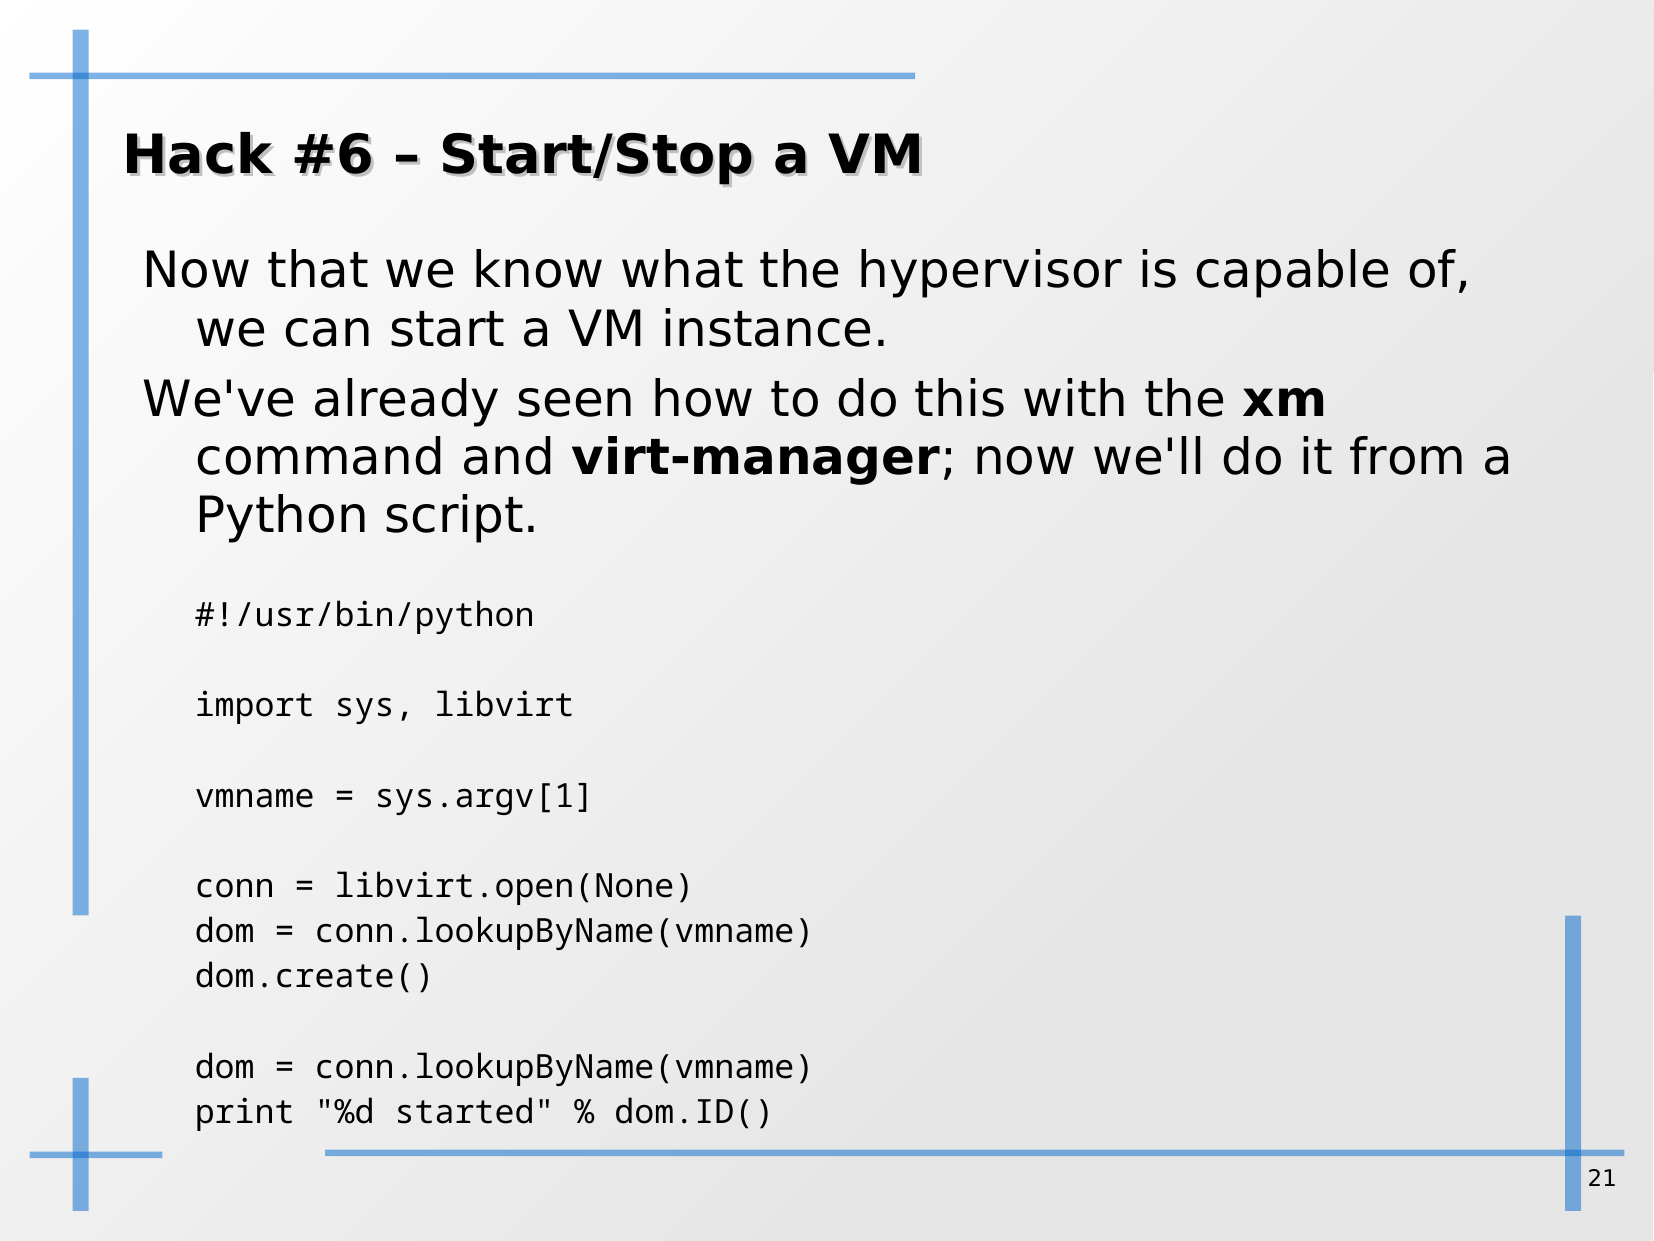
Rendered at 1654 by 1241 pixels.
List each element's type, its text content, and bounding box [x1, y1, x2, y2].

text_box #!/usr/bin/python import sys, libvirt vmname = sys.argv[1] conn = libvirt.open(None) dom = conn.lookupByName(vmname) dom.create() dom = conn.lookupByName(vmname) print "%d started" % dom.ID() [194, 590, 1654, 1123]
list Now that we know what the hypervisor is capable of, we can start a VM instance. We've already seen how to do this with the xm command and virt-manager; now we'll do it from a Python script. [124, 241, 1526, 1133]
title Hack #6 – Start/Stop a VM [122, 91, 1524, 219]
